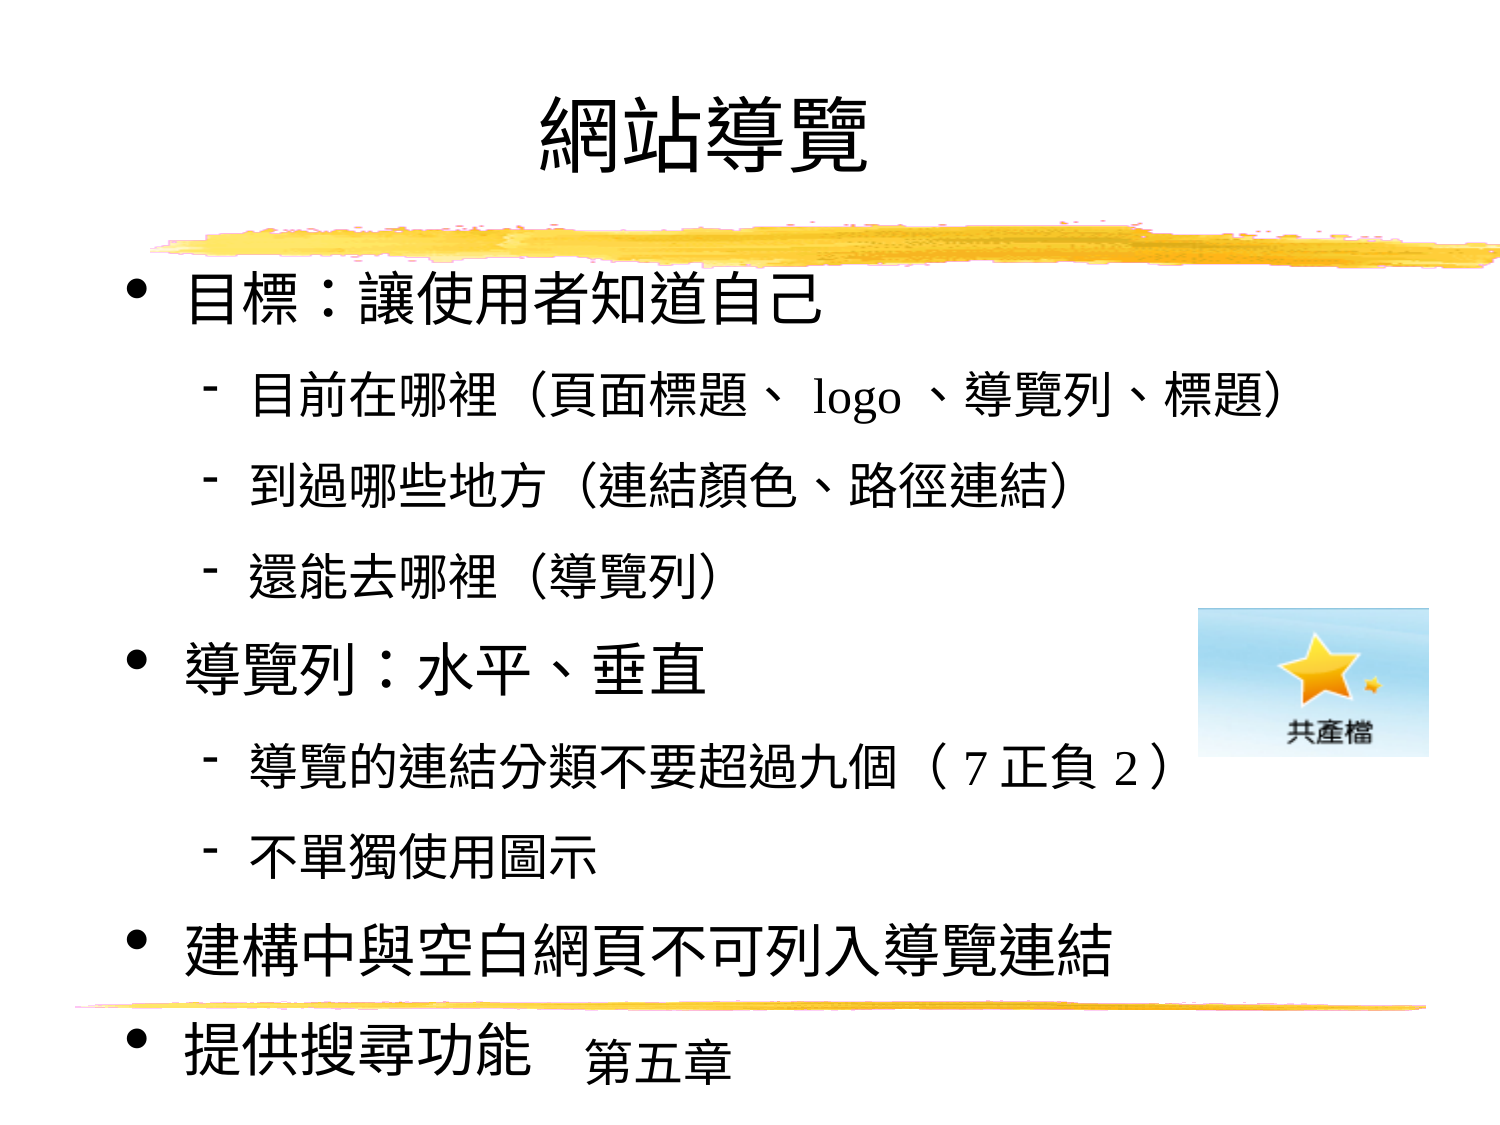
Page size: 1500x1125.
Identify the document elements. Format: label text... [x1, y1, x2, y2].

title 網站導覽 [66, 30, 1342, 231]
text_box 第五章 [583, 1023, 734, 1084]
list 目標：讓使用者知道自己 目前在哪裡（頁面標題、logo、導覽列、標題） 到過哪些地方（連結顏色、路徑連結） 還能去哪裡（導覽列） 導覽列：水平、垂直 導覽的連結分類不要超過九個（7正負2） 不單獨使用圖示 建構中與空白網頁不可列入導覽連結 提供搜尋功能 [127, 253, 1402, 963]
picture [1198, 608, 1429, 757]
picture [75, 999, 1426, 1013]
picture [150, 215, 1500, 279]
